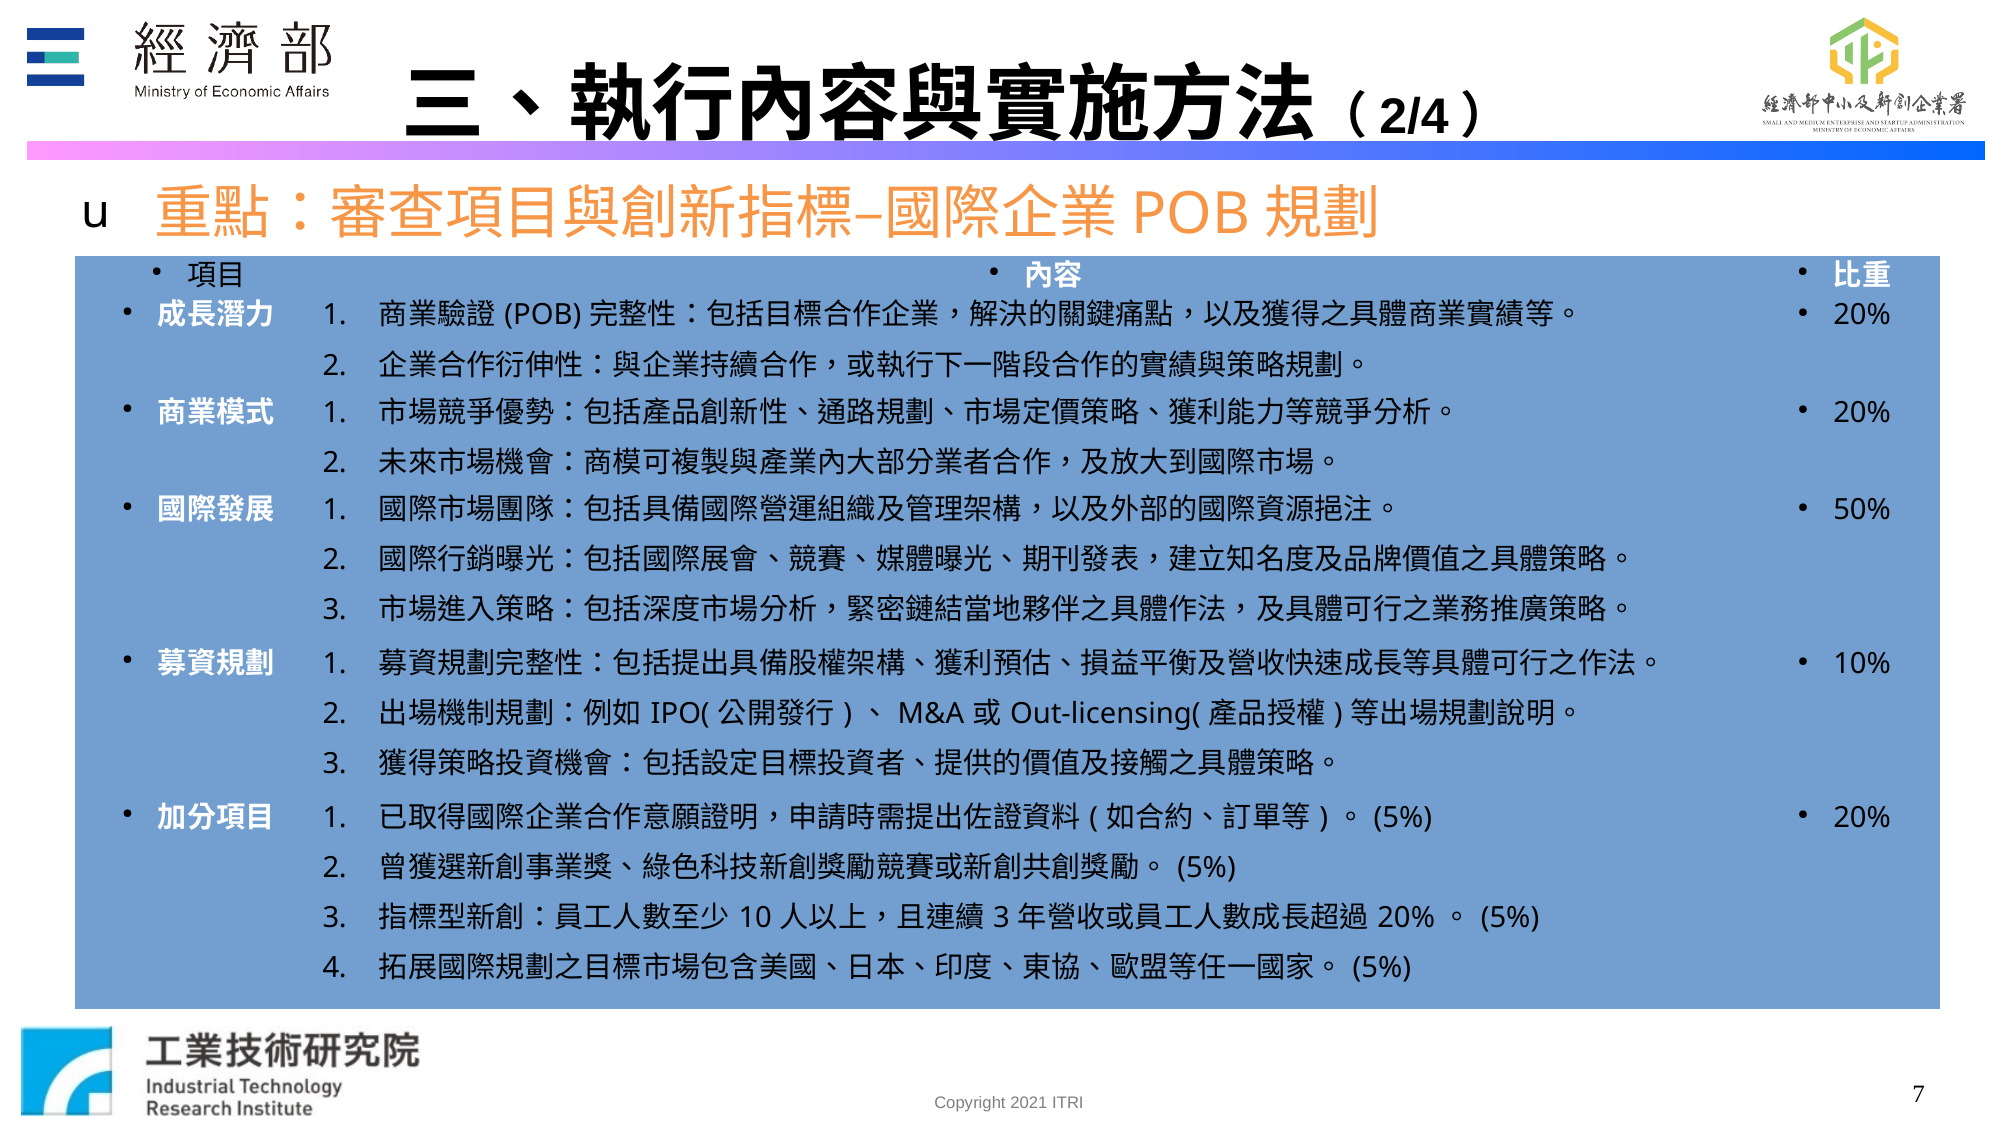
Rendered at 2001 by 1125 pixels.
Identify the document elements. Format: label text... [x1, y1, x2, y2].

table_cell 市場競爭優勢：包括產品創新性、通路規劃、市場定價策略、獲利能力等競爭分析。 未來市場機會：商模可複製與產業內大部分業者合作，及放大到國際市場。 [323, 393, 1749, 491]
text_box 7 [1897, 1070, 1983, 1121]
list 重點：審查項目與創新指標–國際企業POB規劃 [78, 173, 1936, 256]
table_cell 20% [1602, 141, 1606, 159]
table_cell 國際市場團隊：包括具備國際營運組織及管理架構，以及外部的國際資源挹注。 國際行銷曝光：包括國際展會、競賽、媒體曝光、期刊發表，建立知名度及品牌價值之具體策略。 市場進入策略：包括深度市場分析，緊密鏈結當地夥伴之具體作法，及具體可行之業務推廣策略。 [323, 491, 1749, 645]
table_cell 10% [1749, 645, 1940, 798]
table_cell 募資規劃 [75, 645, 323, 798]
table_header 內容 [323, 256, 1749, 296]
table_header 比重 [1749, 256, 1940, 296]
table_cell 20% [1749, 393, 1940, 491]
table_cell 已取得國際企業合作意願證明，申請時需提出佐證資料(如合約、訂單等)。(5%) 曾獲選新創事業獎、綠色科技新創獎勵競賽或新創共創獎勵。(5%) 指標型新創：員工人數至少10人以上，且連續3年營收或員工人數成長超過20%。(5%) 拓展國際規劃之目標市場包含美國、日本、印度、東協、歐盟等任一國家。(5%) [323, 798, 1749, 1009]
table_cell 50% [1749, 491, 1940, 645]
table_cell 20% [1749, 296, 1940, 393]
table_cell 加分項目 [75, 798, 323, 1009]
table_cell 20% [1749, 798, 1940, 1009]
table_cell 國際發展 [75, 491, 323, 645]
table_cell 商業驗證(POB)完整性：包括目標合作企業，解決的關鍵痛點，以及獲得之具體商業實績等。 企業合作衍伸性：與企業持續合作，或執行下一階段合作的實績與策略規劃。 [323, 296, 1749, 393]
table_cell 募資規劃完整性：包括提出具備股權架構、獲利預估、損益平衡及營收快速成長等具體可行之作法。 出場機制規劃：例如IPO(公開發行)、M&A或Out-licensing(產品授權)等出場規劃說明。 獲得策略投資機會：包括設定目標投資者、提供的價值及接觸之具體策略。 [323, 645, 1749, 798]
table_cell 成長潛力 [75, 296, 323, 393]
text_box 三、執行內容與實施方法（2/4） [271, 22, 1641, 127]
table_header 項目 [75, 256, 323, 296]
table_cell 商業模式 [75, 393, 323, 491]
